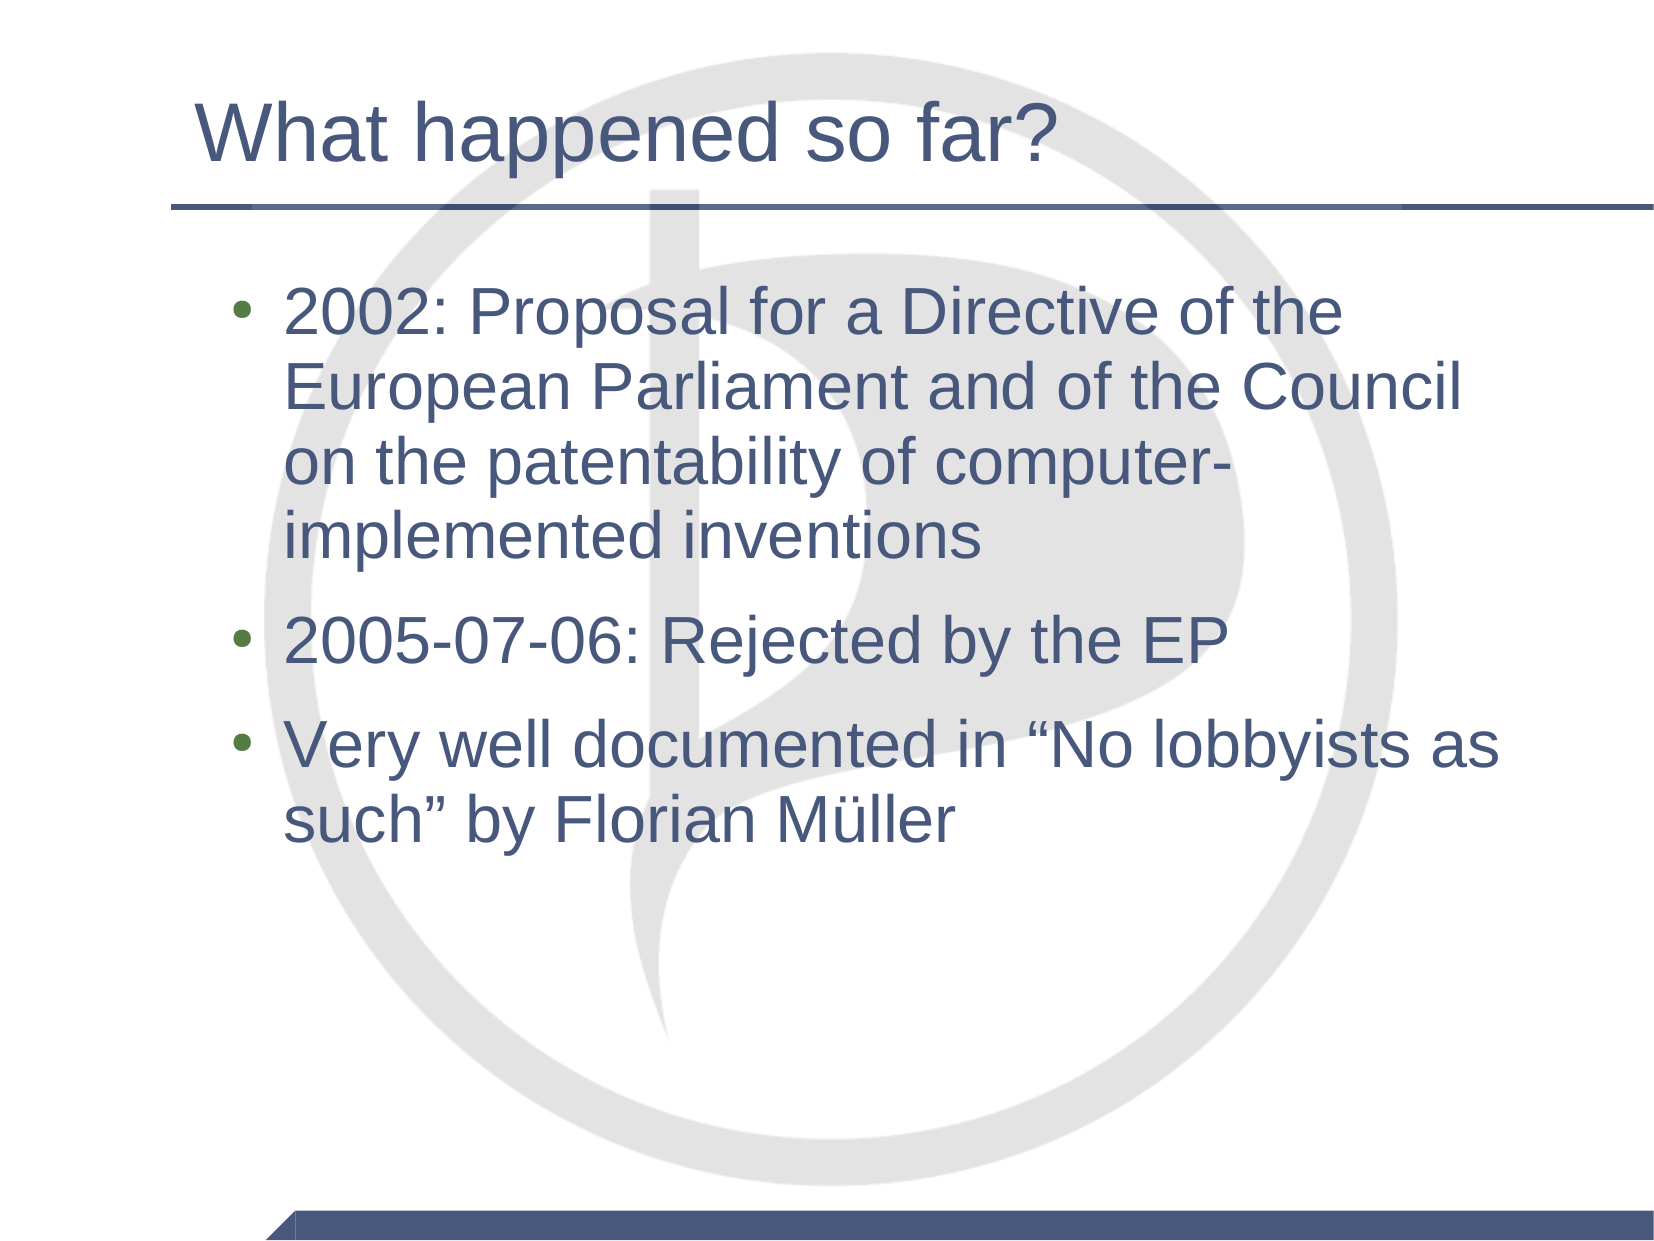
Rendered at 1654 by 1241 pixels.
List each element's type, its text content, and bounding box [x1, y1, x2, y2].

list 2002: Proposal for a Directive of the European Parliament and of the Council on the patentability of computer-implemented inventions 2005-07-06: Rejected by the EP Very well documented in “No lobbyists as such” by Florian Müller [212, 274, 1530, 1093]
title What happened so far? [194, 29, 1530, 237]
